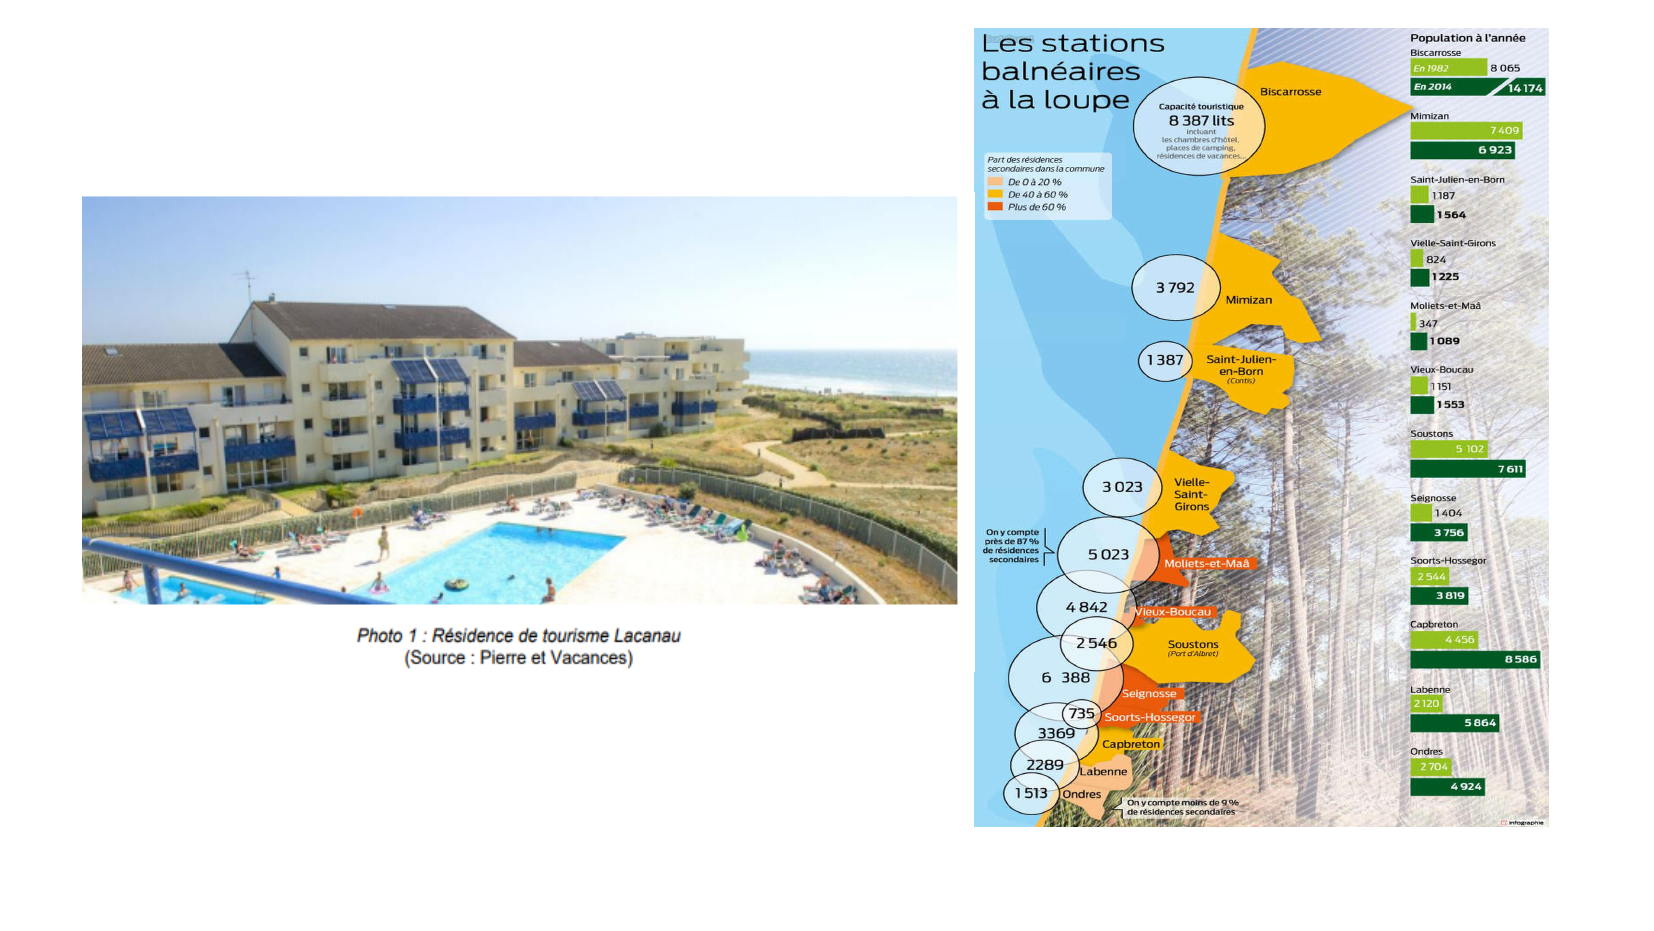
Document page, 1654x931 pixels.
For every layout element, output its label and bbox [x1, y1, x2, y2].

picture [82, 28, 1549, 827]
